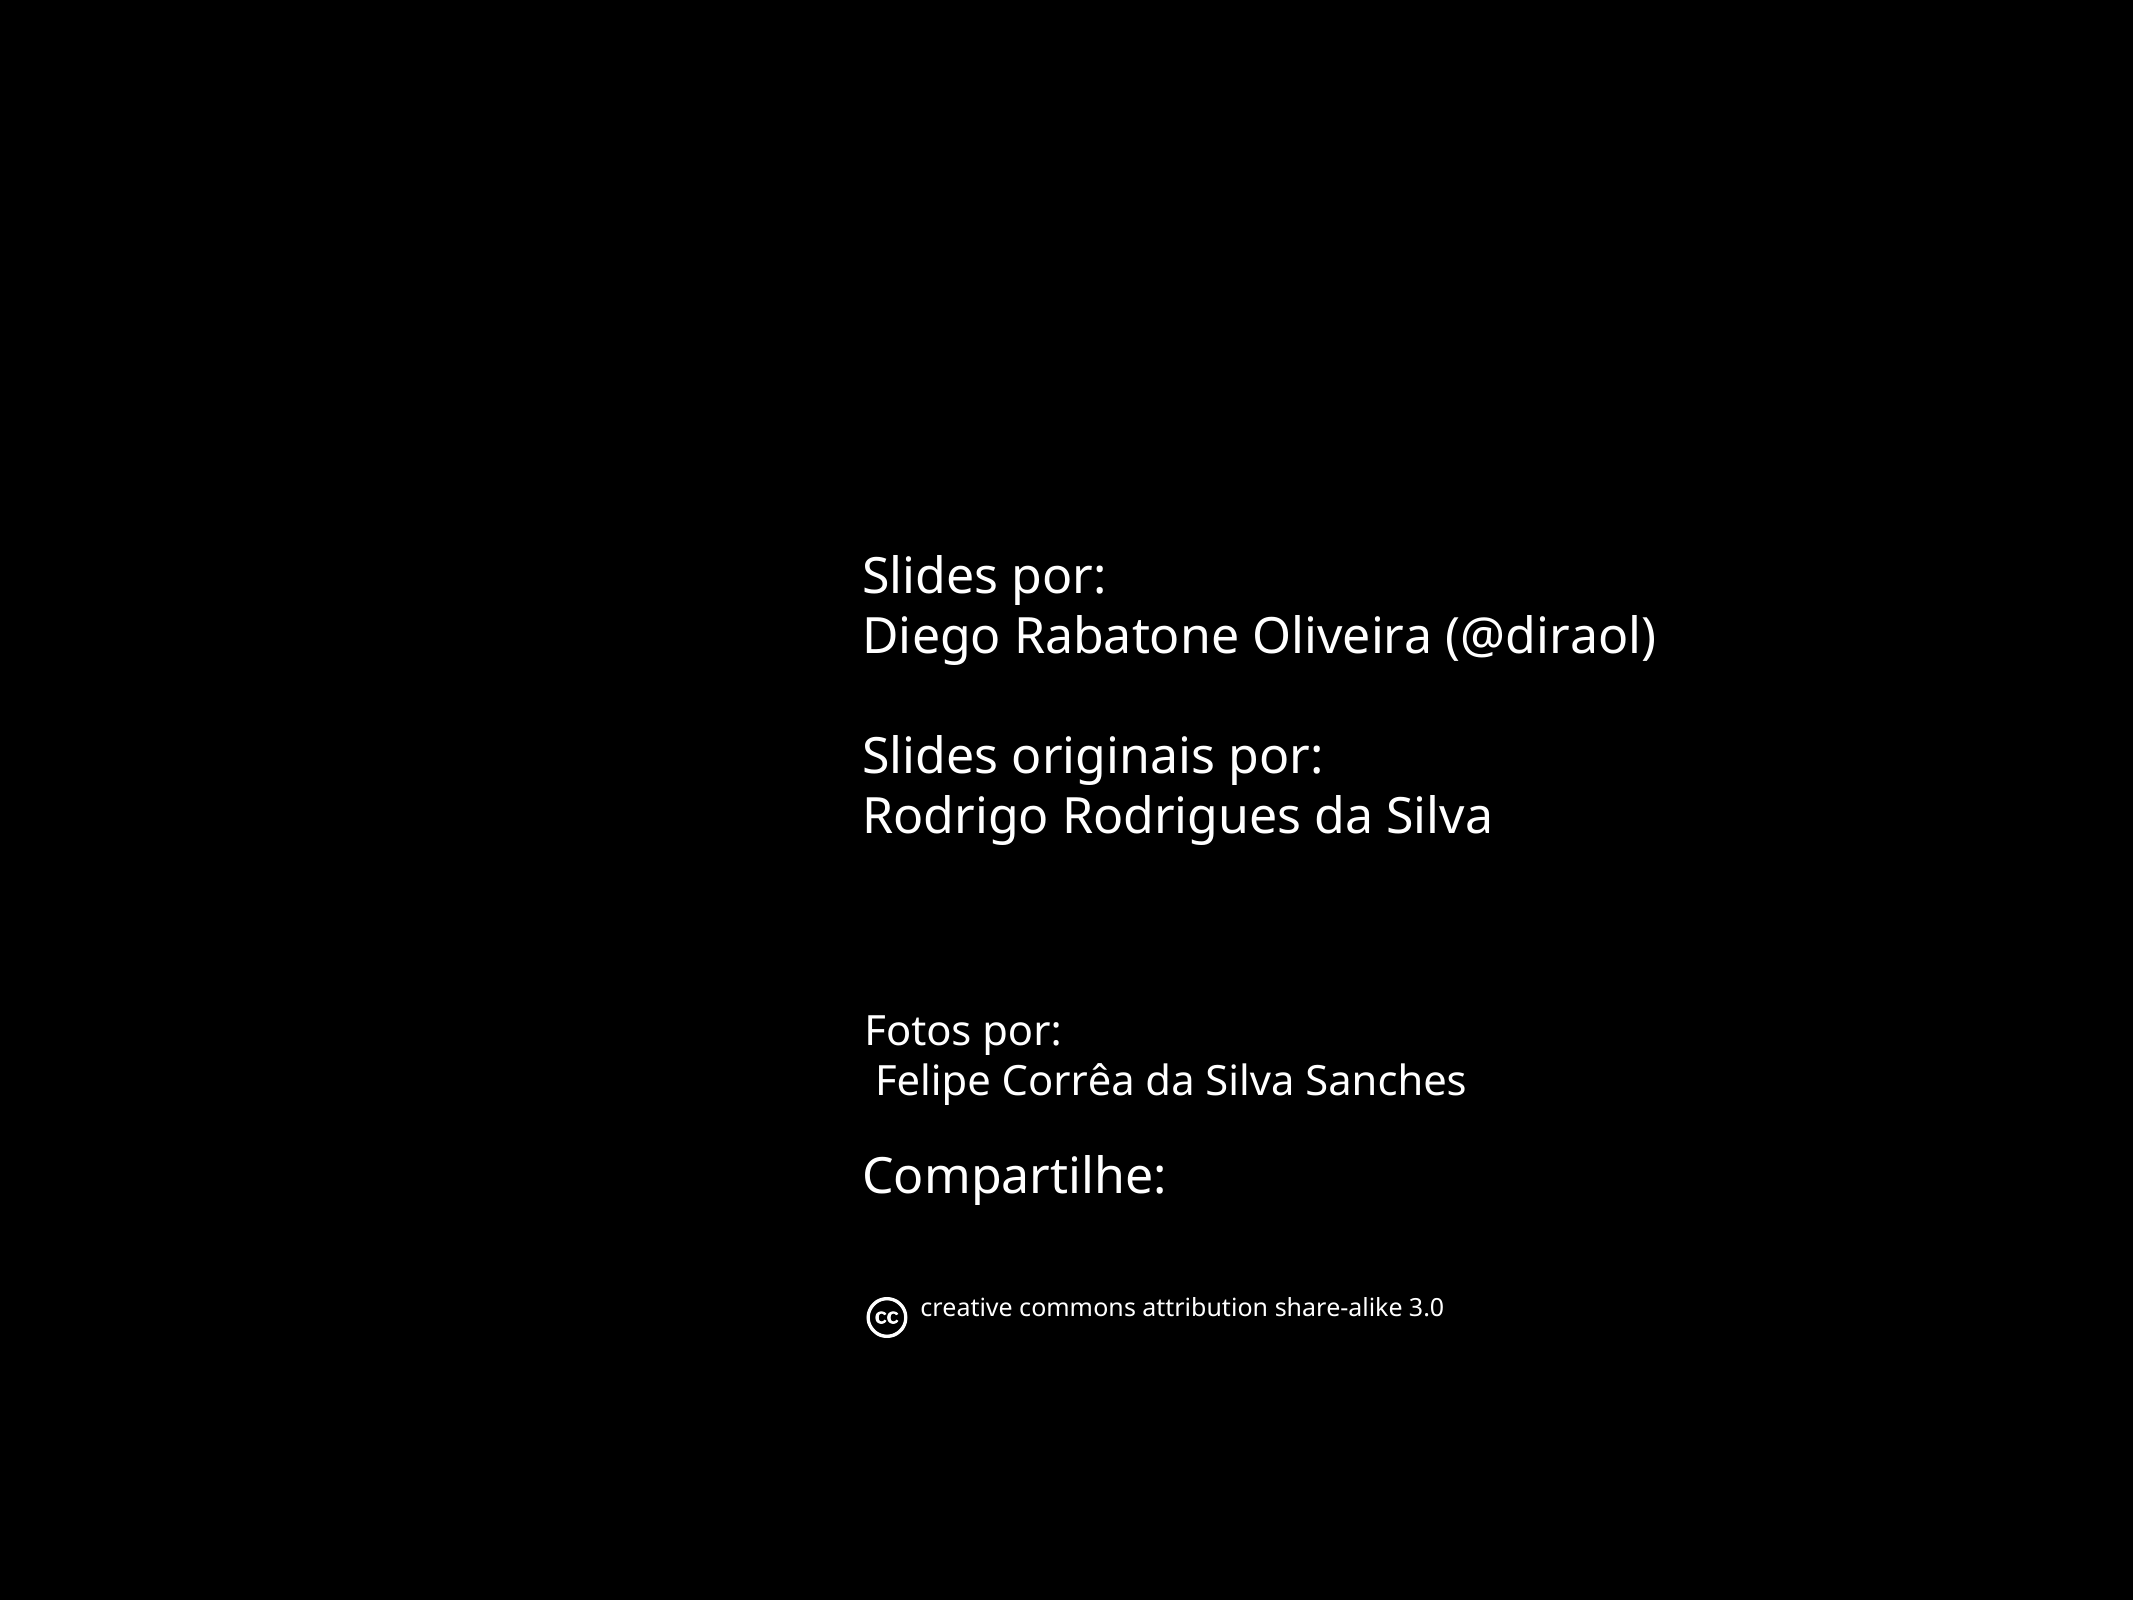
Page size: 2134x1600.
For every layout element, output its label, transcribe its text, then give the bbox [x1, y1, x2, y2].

text_box Fotos por: Felipe Corrêa da Silva Sanches [856, 1003, 1955, 1284]
text_box creative commons attribution share-alike 3.0 [912, 1291, 1919, 1367]
picture [846, 1287, 928, 1345]
text_box Slides por: Diego Rabatone Oliveira (@diraol) Slides originais por: Rodrigo Rodrigues da Silva Compartilhe: [854, 543, 1953, 823]
